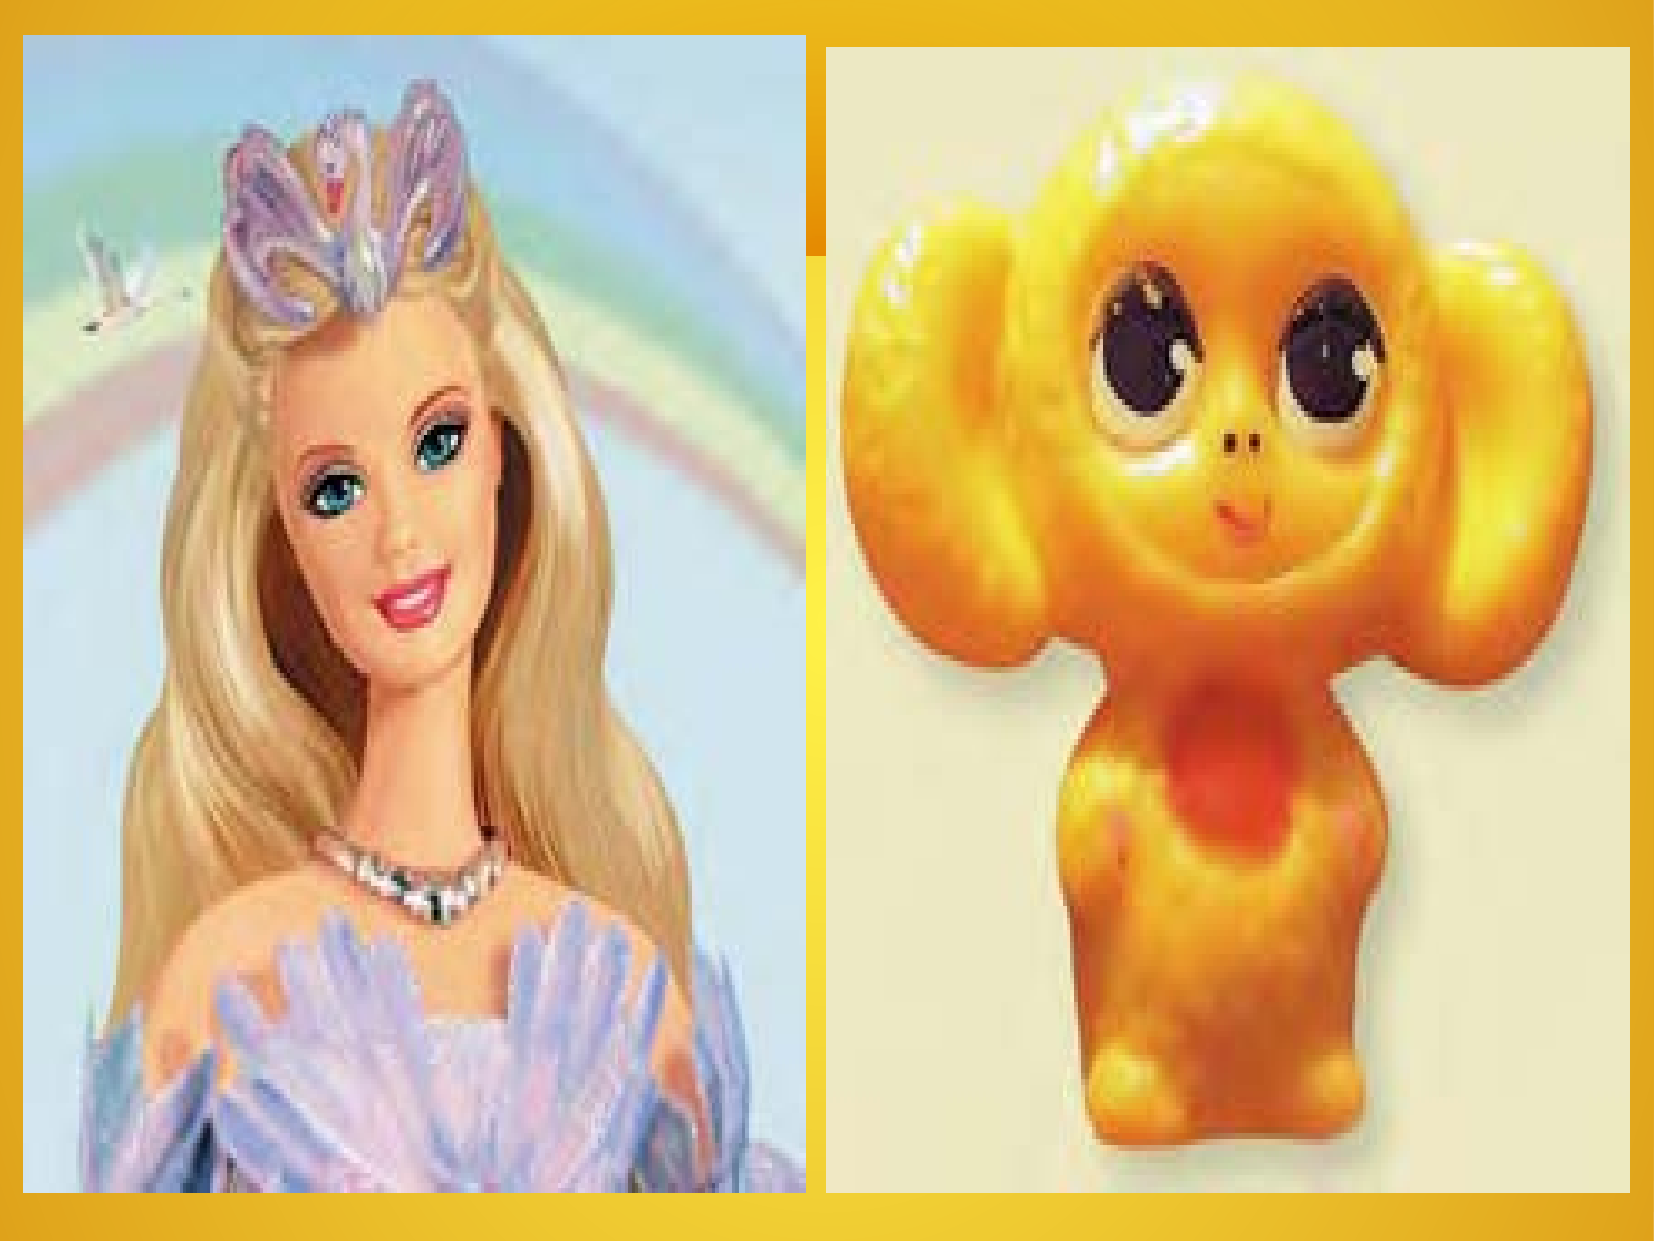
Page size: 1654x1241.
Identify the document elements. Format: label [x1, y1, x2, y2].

picture [23, 35, 806, 1193]
picture [826, 47, 1630, 1193]
